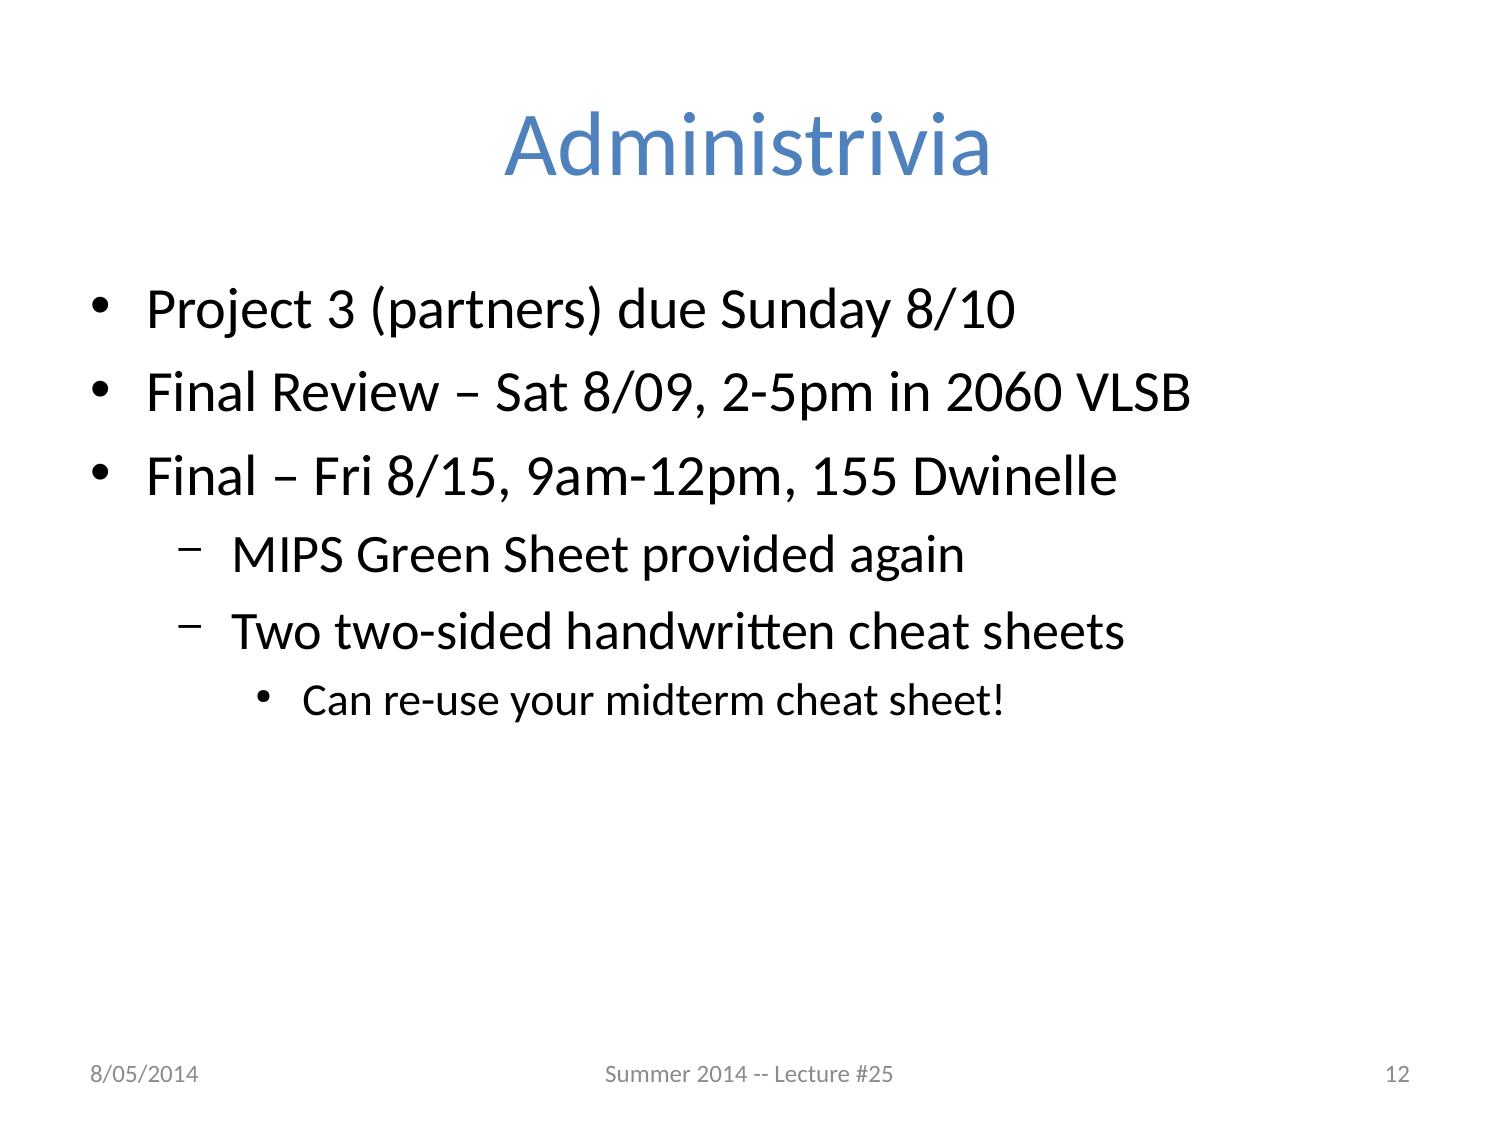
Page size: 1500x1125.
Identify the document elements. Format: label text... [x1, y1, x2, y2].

slide_number 8/05/2014 [75, 1042, 425, 1103]
slide_number <number> [1074, 1042, 1425, 1103]
list Project 3 (partners) due Sunday 8/10 Final Review – Sat 8/09, 2-5pm in 2060 VLSB Final – Fri 8/15, 9am-12pm, 155 Dwinelle MIPS Green Sheet provided again Two two-sided handwritten cheat sheets Can re-use your midterm cheat sheet! [75, 262, 1425, 1062]
title Administrivia [75, 45, 1425, 233]
footer Summer 2014 -- Lecture #25 [512, 1042, 988, 1103]
